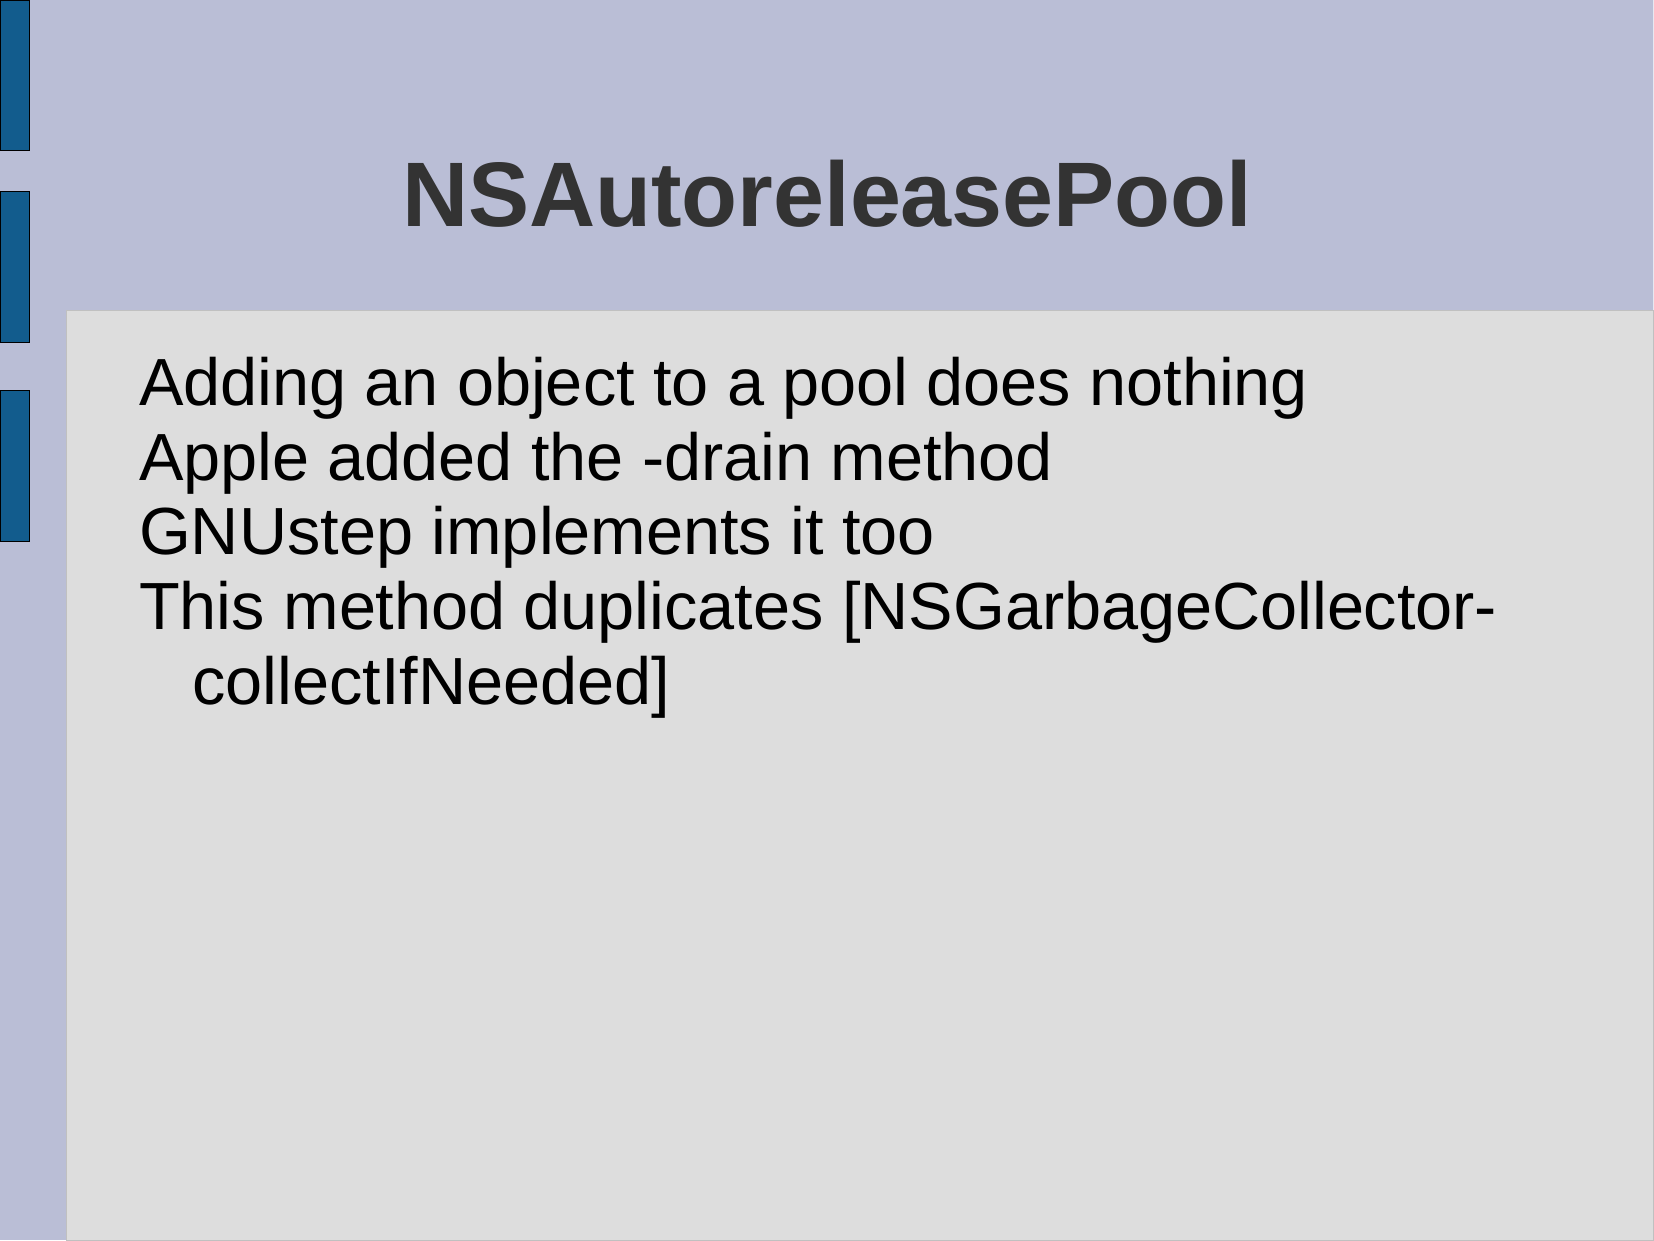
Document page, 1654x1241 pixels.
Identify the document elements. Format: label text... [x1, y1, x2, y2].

list Adding an object to a pool does nothing Apple added the -drain method GNUstep implements it too This method duplicates [NSGarbageCollector-collectIfNeeded] [121, 344, 1534, 1127]
title NSAutoreleasePool [121, 91, 1534, 299]
